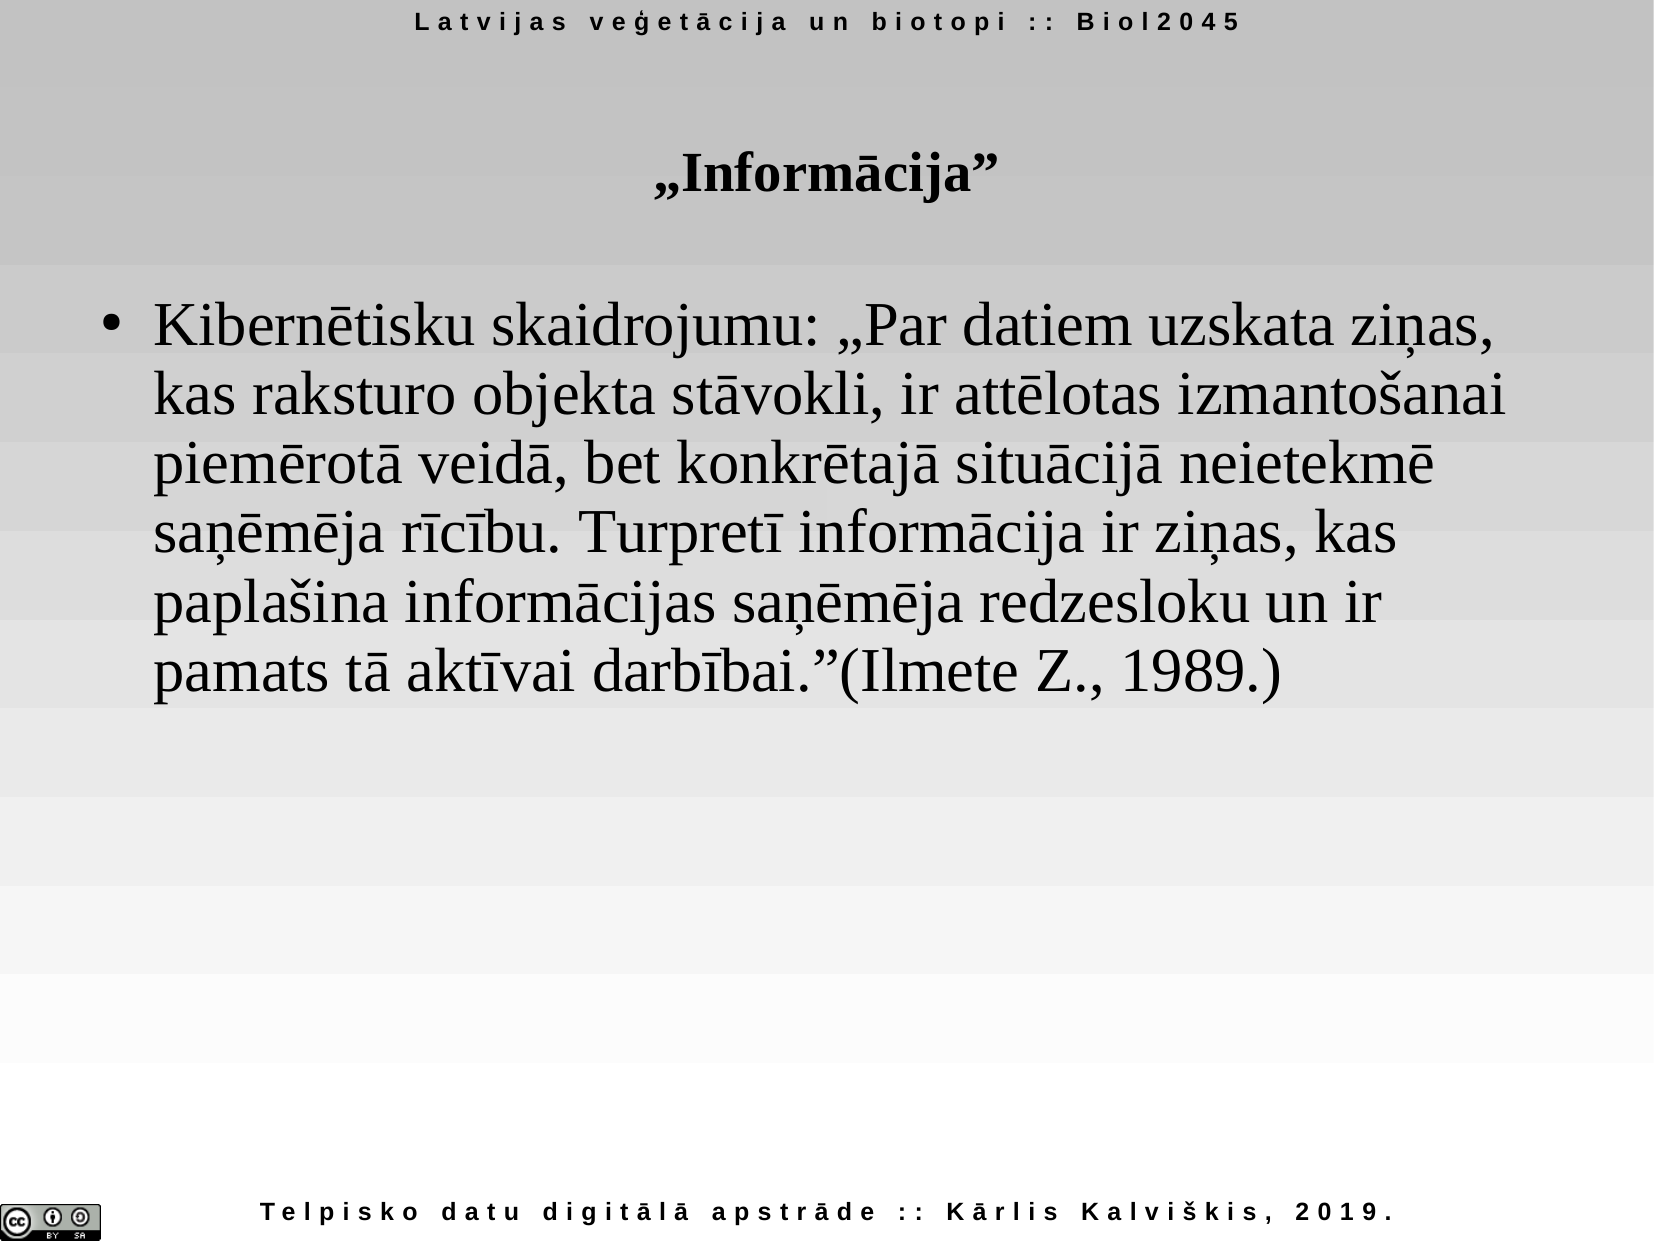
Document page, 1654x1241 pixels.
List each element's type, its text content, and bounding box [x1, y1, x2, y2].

title „Informācija” [29, 49, 1625, 296]
list Kibernētisku skaidrojumu: „Par datiem uzskata ziņas, kas raksturo objekta stāvokli, ir attēlotas izmantošanai piemērotā veidā, bet konkrētajā situācijā neietekmē saņēmēja rīcību. Turpretī informācija ir ziņas, kas paplašina informācijas saņēmēja redzesloku un ir pamats tā aktīvai darbībai.”(Ilmete Z., 1989.) [82, 289, 1571, 1113]
picture [0, 0, 1654, 1241]
